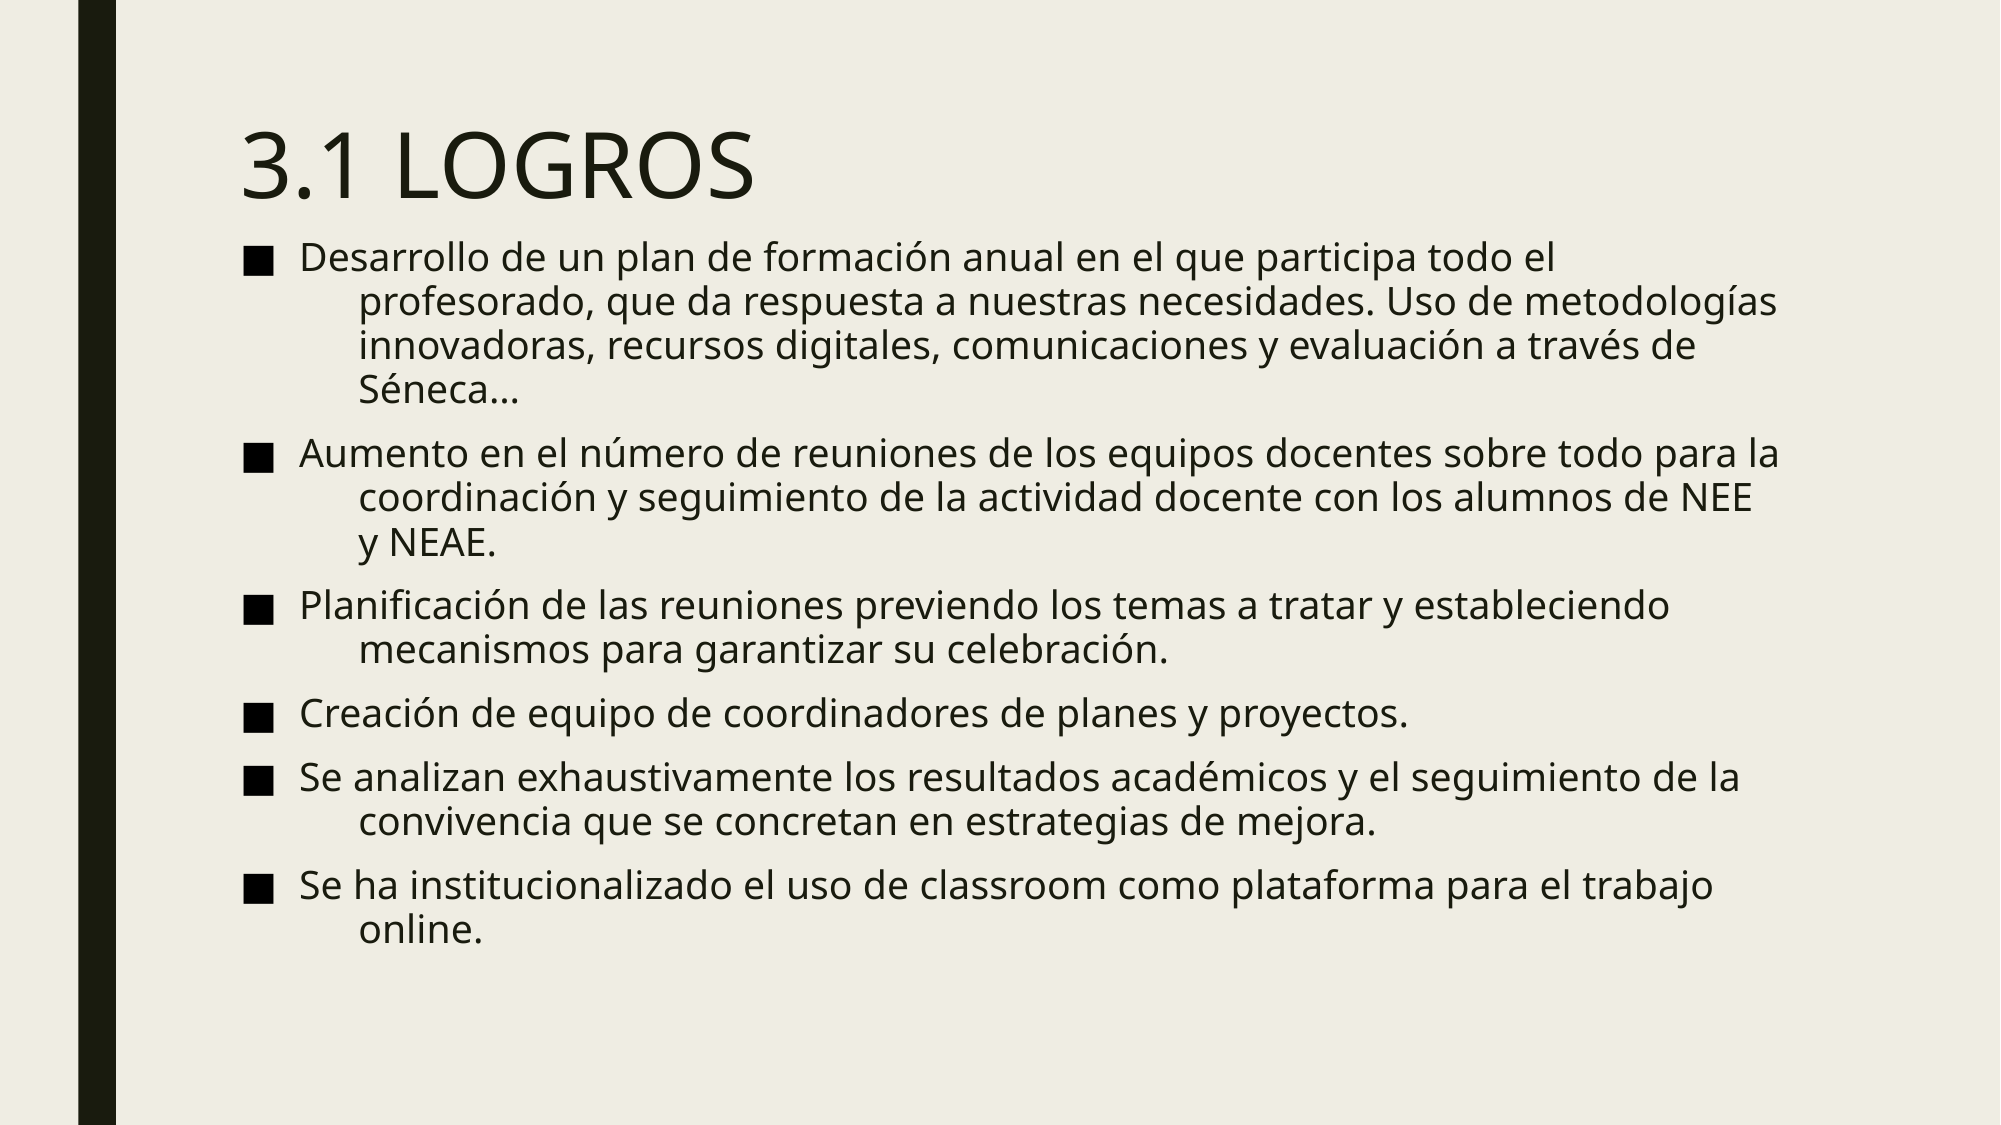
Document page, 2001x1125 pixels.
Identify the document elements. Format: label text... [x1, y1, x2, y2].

title 3.1 LOGROS [225, 112, 1801, 228]
list Desarrollo de un plan de formación anual en el que participa todo el profesorado, que da respuesta a nuestras necesidades. Uso de metodologías innovadoras, recursos digitales, comunicaciones y evaluación a través de Séneca… Aumento en el número de reuniones de los equipos docentes sobre todo para la coordinación y seguimiento de la actividad docente con los alumnos de NEE y NEAE. Planificación de las reuniones previendo los temas a tratar y estableciendo mecanismos para garantizar su celebración. Creación de equipo de coordinadores de planes y proyectos. Se analizan exhaustivamente los resultados académicos y el seguimiento de la convivencia que se concretan en estrategias de mejora. Se ha institucionalizado el uso de classroom como plataforma para el trabajo online. [225, 228, 1801, 963]
